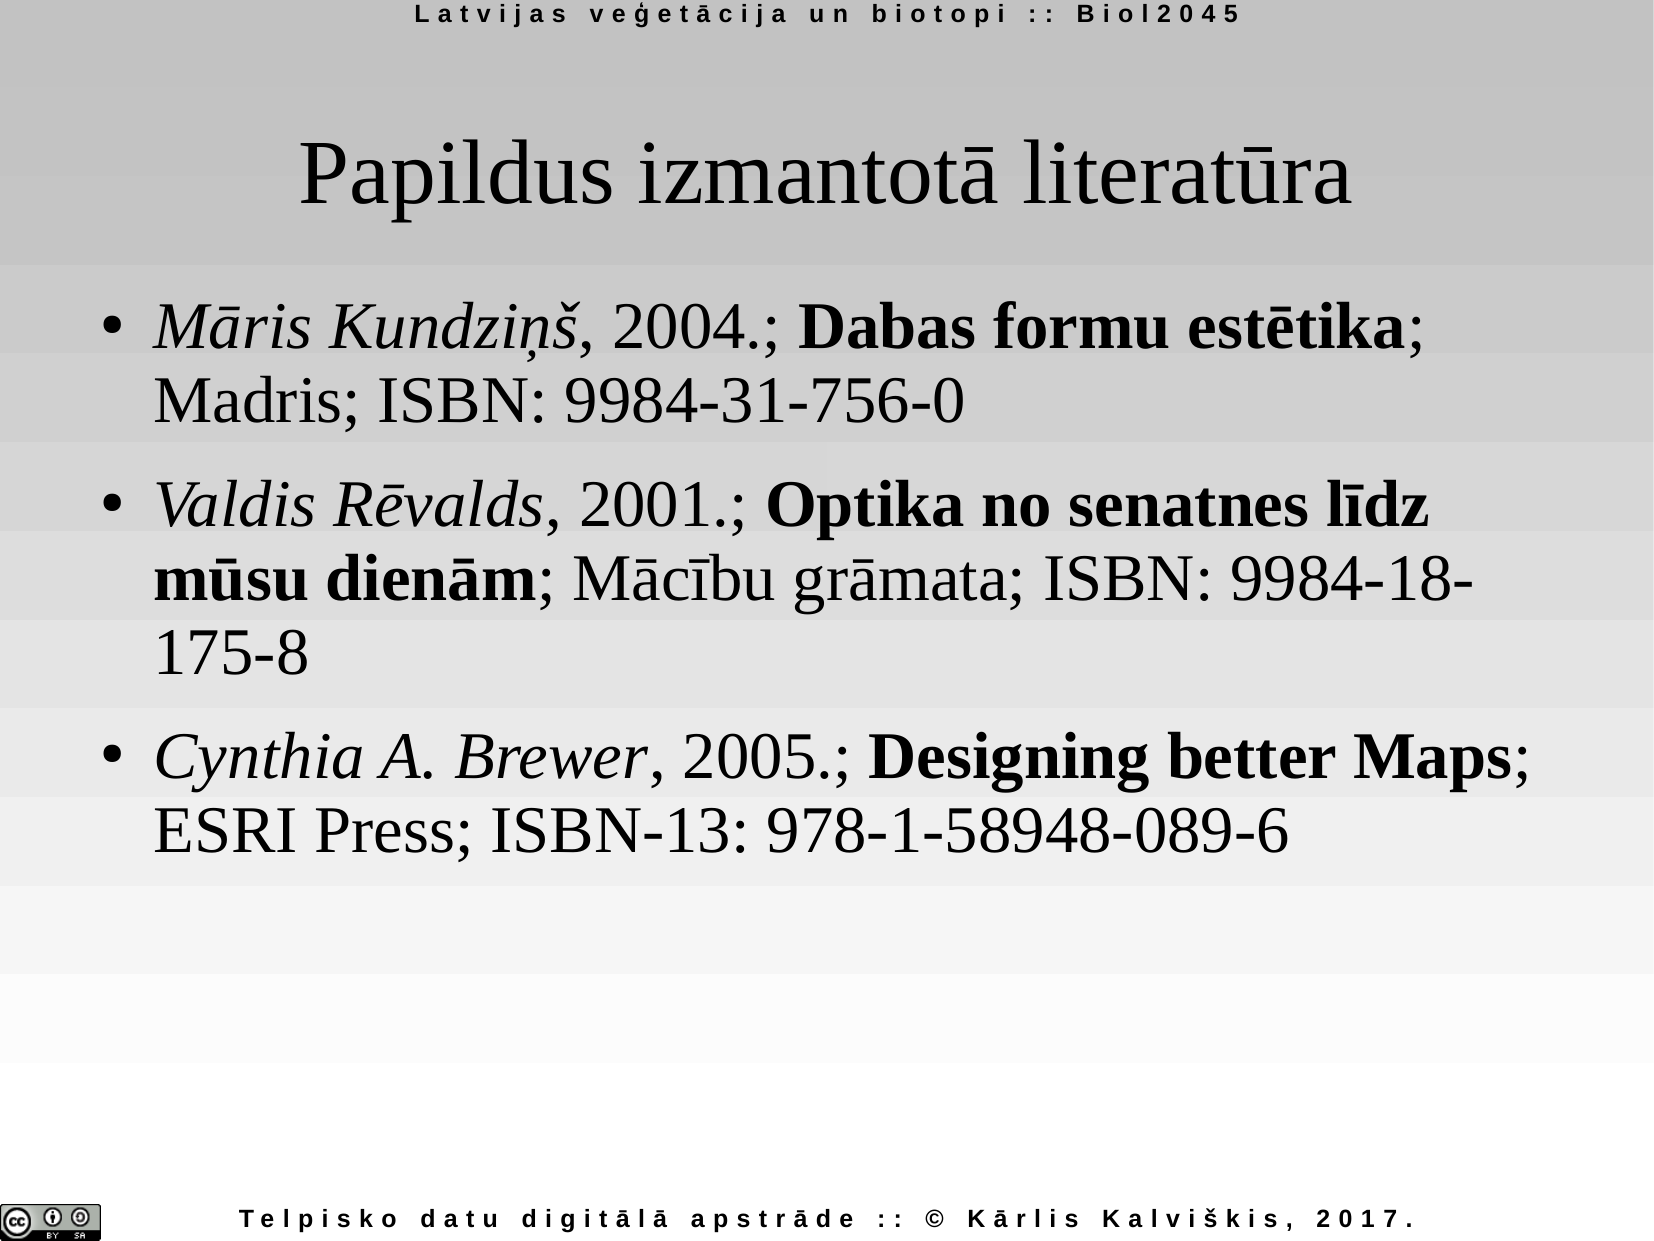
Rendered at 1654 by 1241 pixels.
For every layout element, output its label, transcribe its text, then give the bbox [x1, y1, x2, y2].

list Māris Kundziņš, 2004.; Dabas formu estētika; Madris; ISBN: 9984-31-756-0 Valdis Rēvalds, 2001.; Optika no senatnes līdz mūsu dienām; Mācību grāmata; ISBN: 9984-18-175-8 Cynthia A. Brewer, 2005.; Designing better Maps; ESRI Press; ISBN-13: 978-1-58948-089-6 [82, 289, 1571, 1113]
title Papildus izmantotā literatūra [29, 49, 1625, 296]
picture [0, 0, 1654, 1241]
